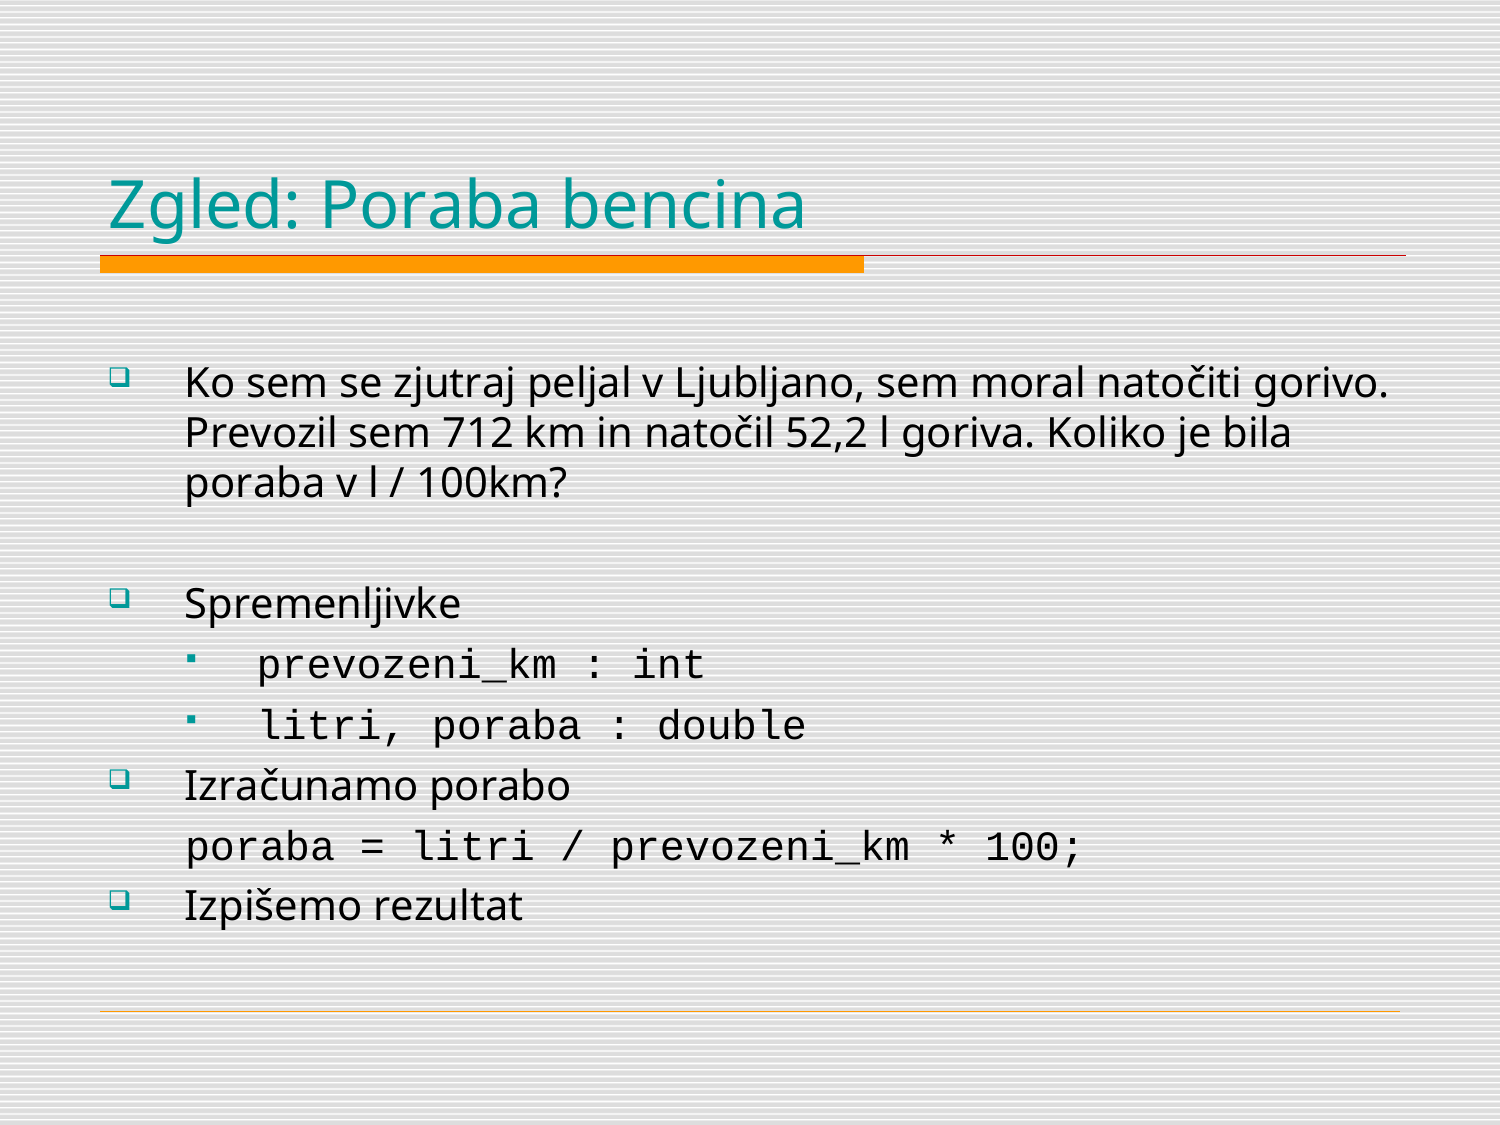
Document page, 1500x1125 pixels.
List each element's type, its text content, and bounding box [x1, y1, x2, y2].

list Ko sem se zjutraj peljal v Ljubljano, sem moral natočiti gorivo. Prevozil sem 712 km in natočil 52,2 l goriva. Koliko je bila poraba v l / 100km? Spremenljivke prevozeni_km : int litri, poraba : double Izračunamo porabo poraba = litri / prevozeni_km * 100; Izpišemo rezultat [92, 287, 1406, 988]
title Zgled: Poraba bencina [94, 49, 1407, 250]
picture [0, 0, 1500, 1125]
